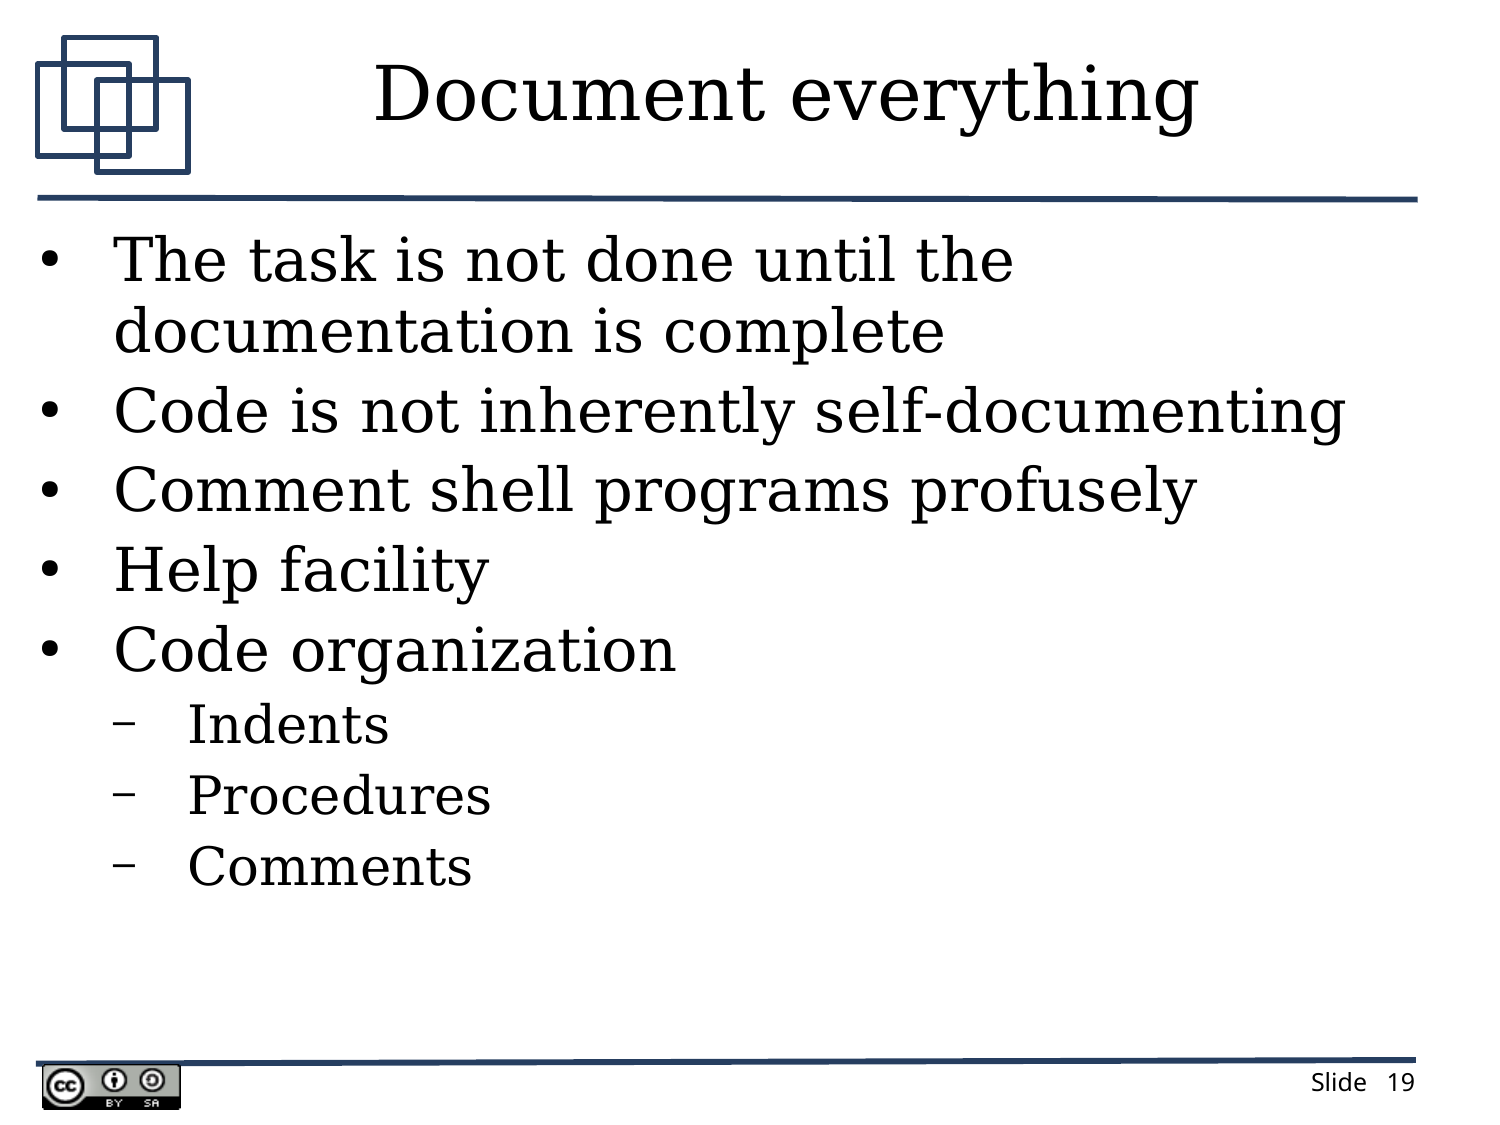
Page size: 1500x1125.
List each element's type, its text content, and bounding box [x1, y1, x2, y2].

picture [42, 1064, 181, 1110]
title Document everything [150, 0, 1425, 188]
list The task is not done until the documentation is complete Code is not inherently self-documenting Comment shell programs profusely Help facility Code organization Indents Procedures Comments [37, 224, 1425, 1040]
